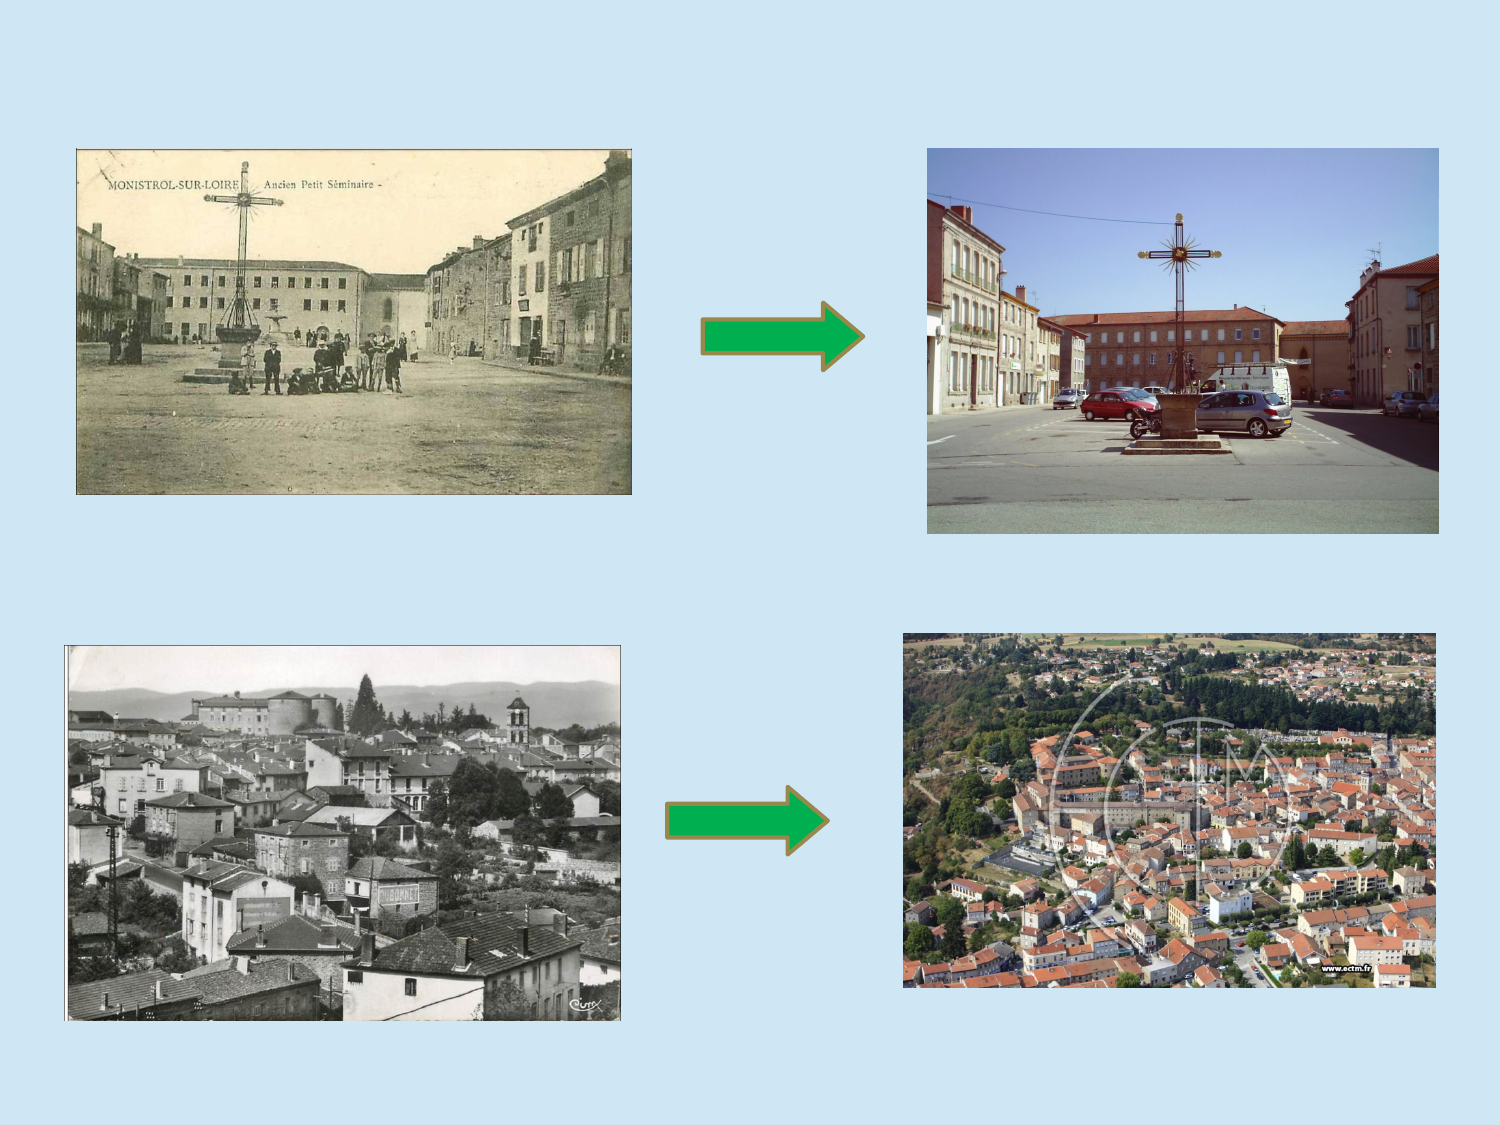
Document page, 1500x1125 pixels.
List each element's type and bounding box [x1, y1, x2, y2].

picture [64, 645, 621, 1021]
picture [903, 633, 1436, 988]
picture [927, 148, 1439, 534]
text_box [667, 786, 828, 855]
text_box [702, 302, 864, 371]
picture [76, 148, 632, 495]
title [75, 45, 1425, 233]
